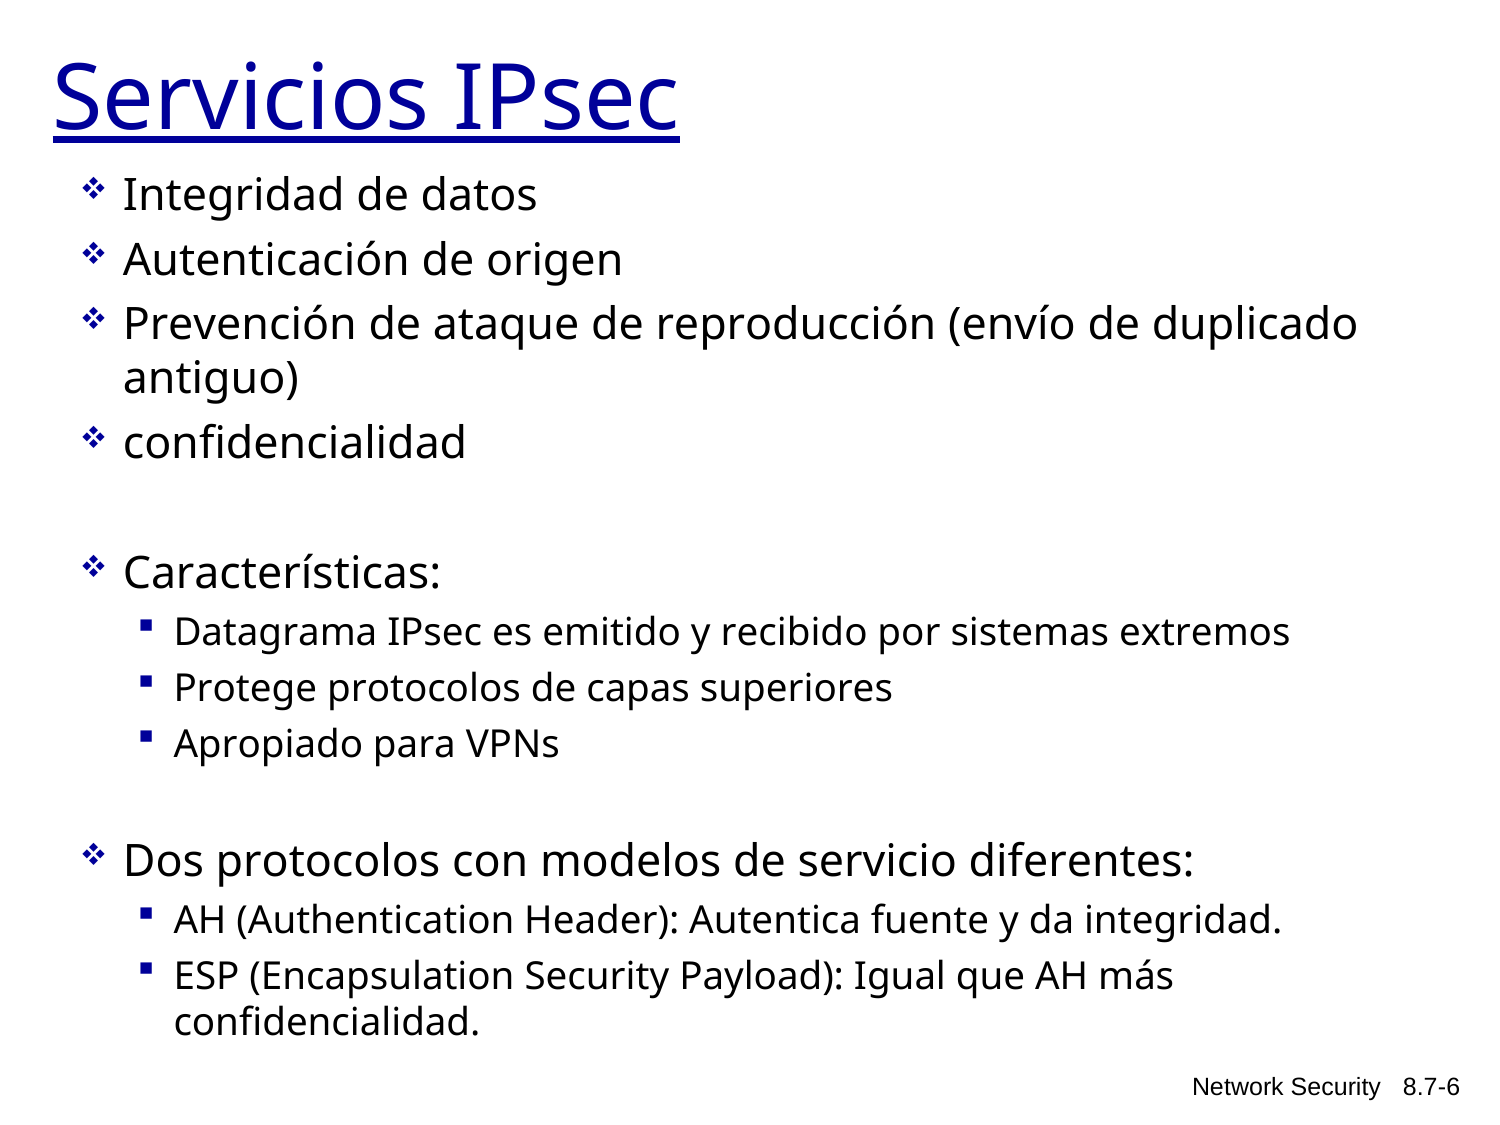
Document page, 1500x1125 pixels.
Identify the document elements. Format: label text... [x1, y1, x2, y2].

list Integridad de datos Autenticación de origen Prevención de ataque de reproducción (envío de duplicado antiguo) confidencialidad Características: Datagrama IPsec es emitido y recibido por sistemas extremos Protege protocolos de capas superiores Apropiado para VPNs Dos protocolos con modelos de servicio diferentes: AH (Authentication Header): Autentica fuente y da integridad. ESP (Encapsulation Security Payload): Igual que AH más confidencialidad. [64, 157, 1490, 1054]
title Servicios IPsec [37, 19, 1457, 166]
text_box Network Security [762, 1062, 1397, 1114]
